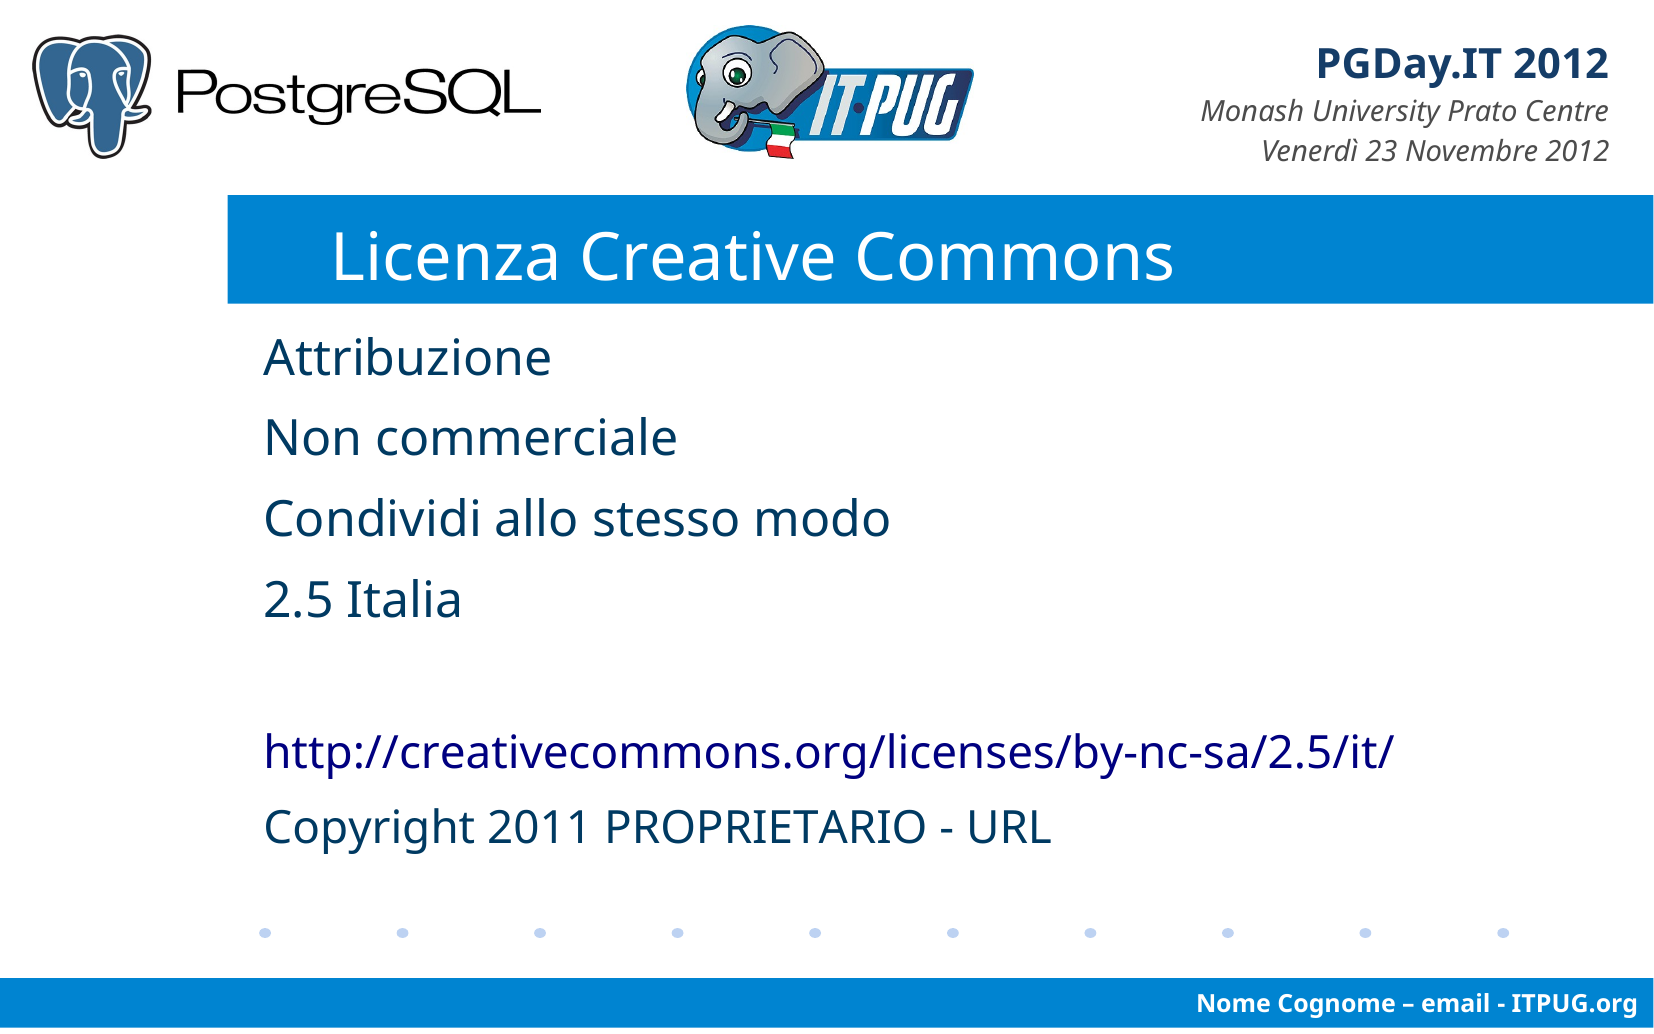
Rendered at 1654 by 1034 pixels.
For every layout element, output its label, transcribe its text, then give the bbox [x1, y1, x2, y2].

title Licenza Creative Commons [330, 206, 1654, 304]
picture [32, 34, 541, 159]
list Attribuzione Non commerciale Condividi allo stesso modo 2.5 Italia http://creativecommons.org/licenses/by-nc-sa/2.5/it/ Copyright 2011 PROPRIETARIO - URL [263, 321, 1626, 974]
picture [686, 25, 744, 83]
picture [686, 25, 974, 159]
